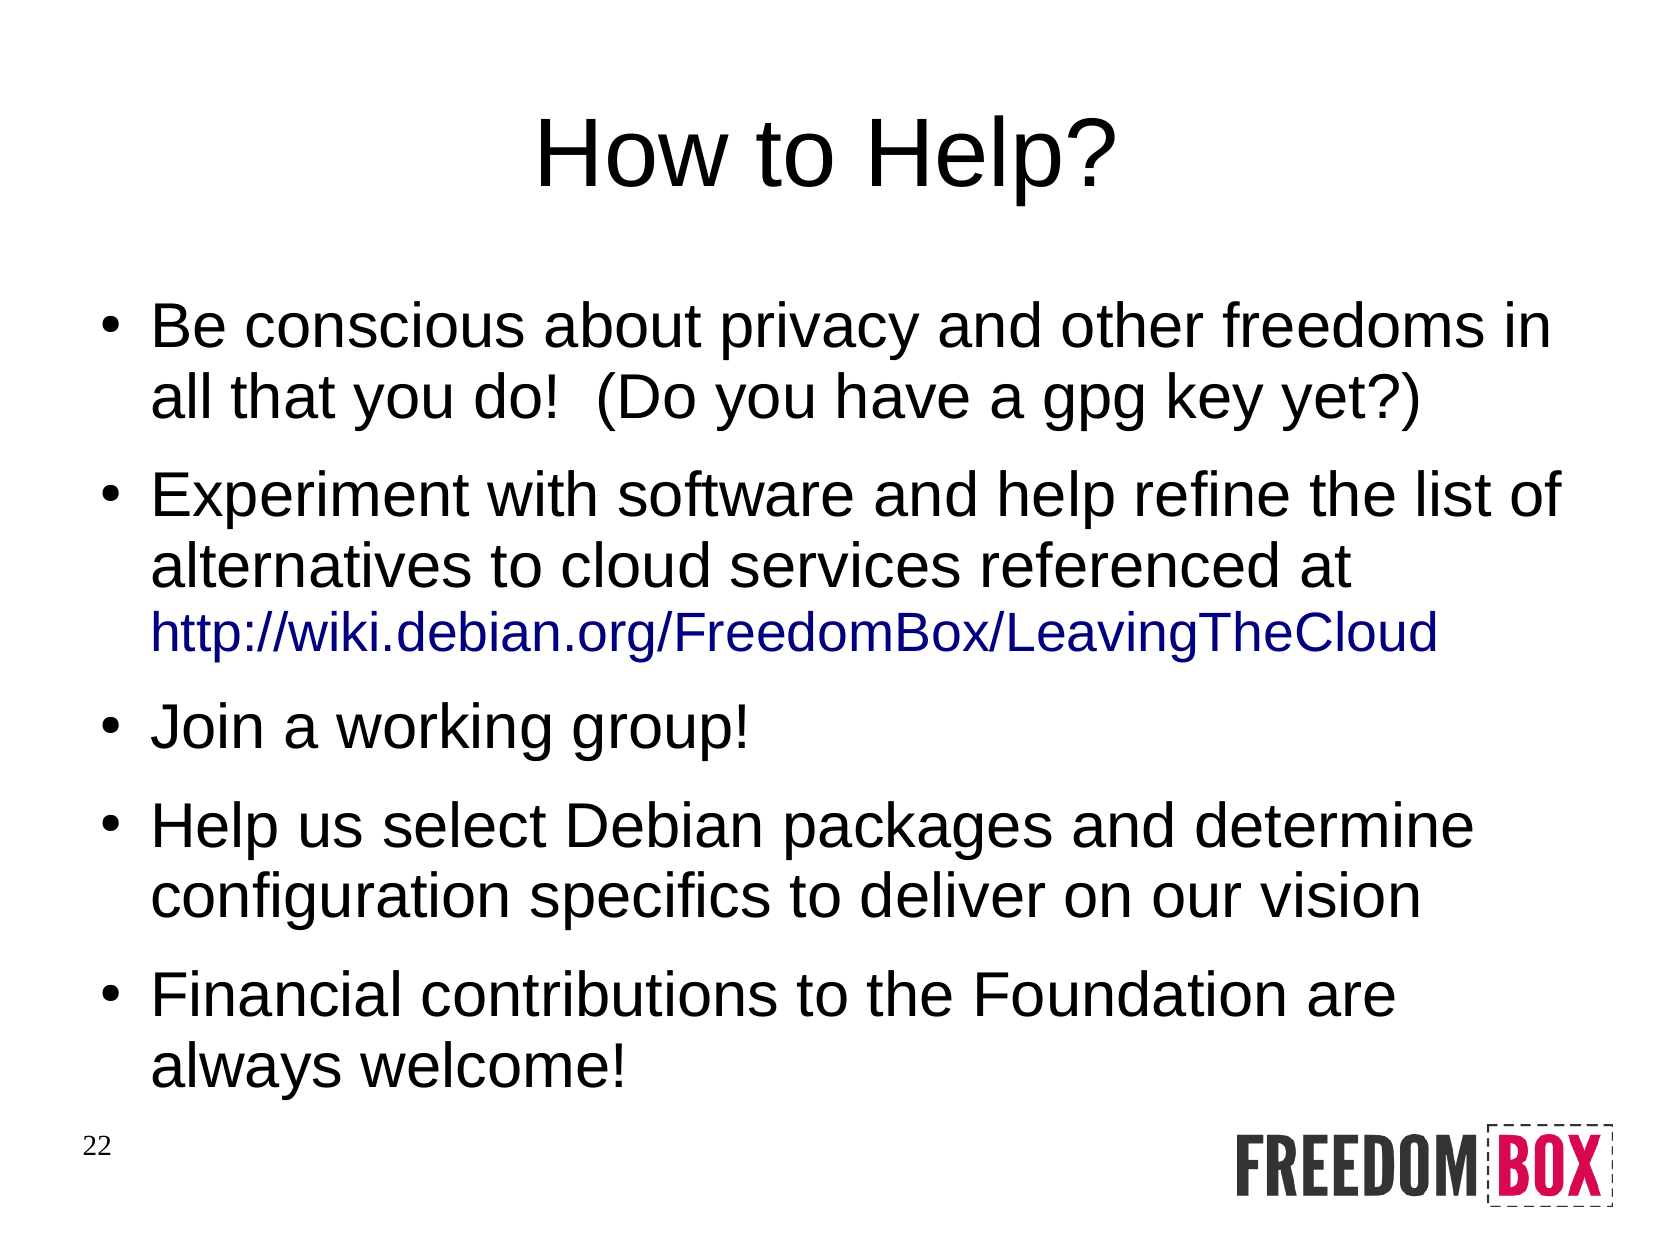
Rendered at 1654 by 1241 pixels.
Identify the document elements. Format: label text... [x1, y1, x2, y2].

list Be conscious about privacy and other freedoms in all that you do! (Do you have a gpg key yet?) Experiment with software and help refine the list of alternatives to cloud services referenced at http://wiki.debian.org/FreedomBox/LeavingTheCloud Join a working group! Help us select Debian packages and determine configuration specifics to deliver on our vision Financial contributions to the Foundation are always welcome! [82, 290, 1571, 1109]
picture [1237, 1124, 1613, 1207]
title How to Help? [82, 49, 1571, 257]
